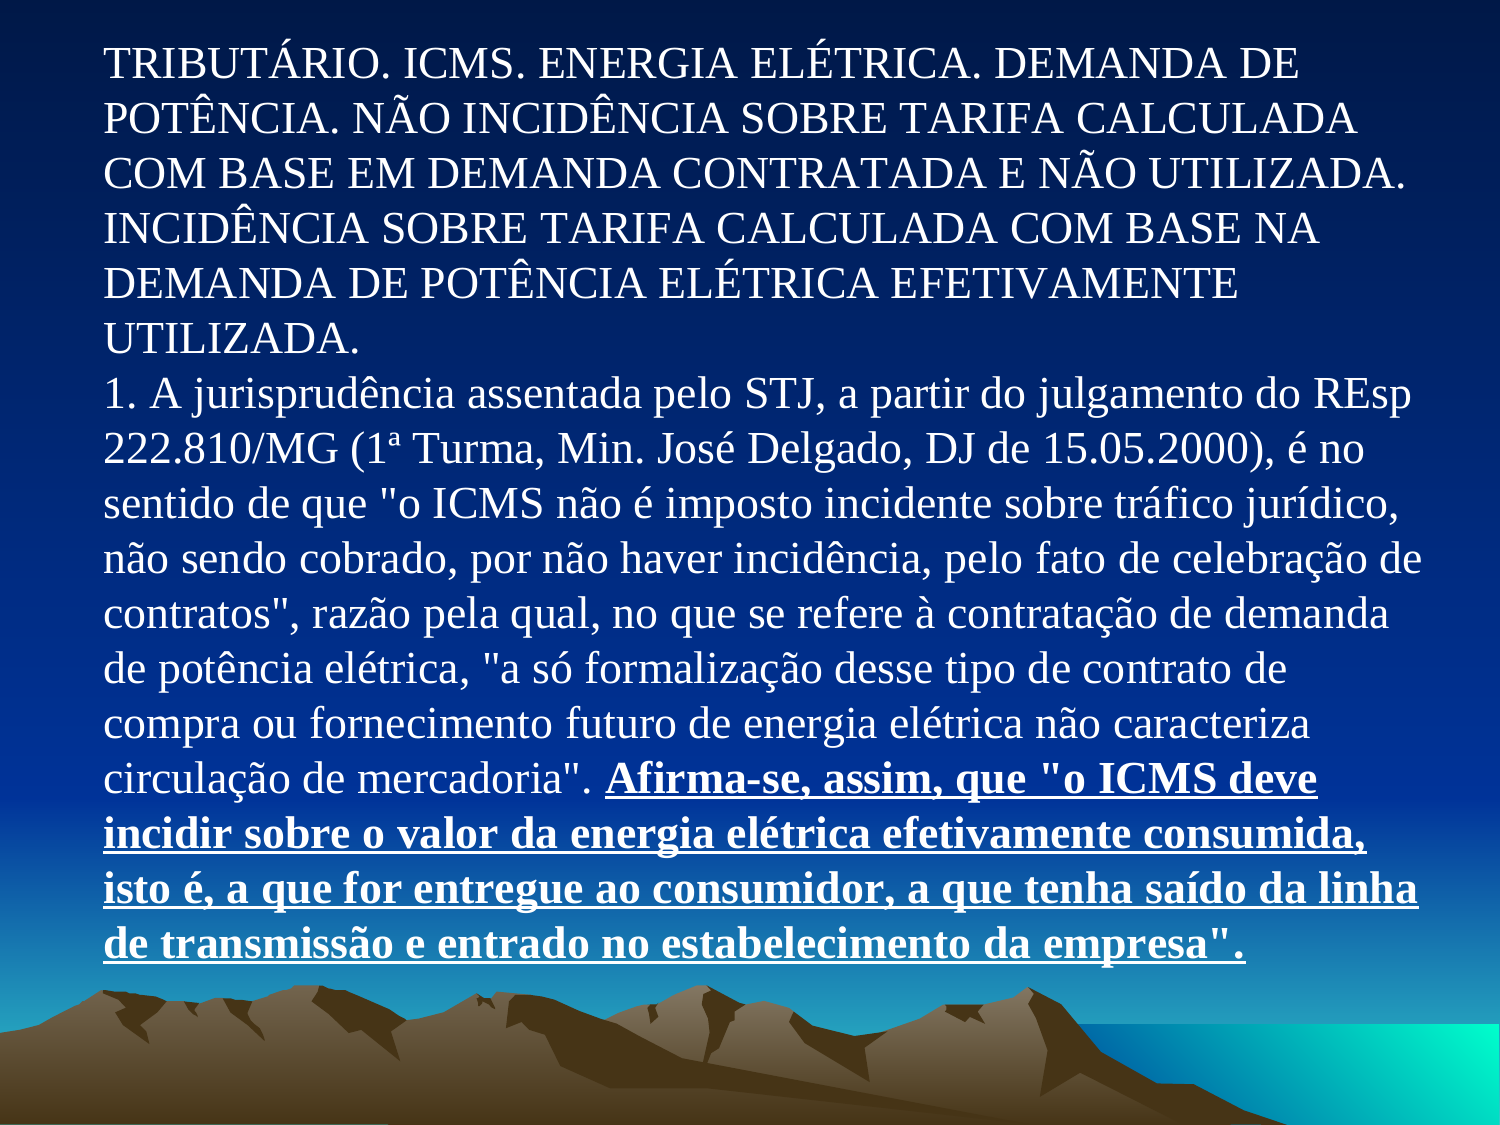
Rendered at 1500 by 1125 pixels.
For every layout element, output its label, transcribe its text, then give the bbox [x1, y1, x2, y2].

text_box TRIBUTÁRIO. ICMS. ENERGIA ELÉTRICA. DEMANDA DE POTÊNCIA. NÃO INCIDÊNCIA SOBRE TARIFA CALCULADA COM BASE EM DEMANDA CONTRATADA E NÃO UTILIZADA. INCIDÊNCIA SOBRE TARIFA CALCULADA COM BASE NA DEMANDA DE POTÊNCIA ELÉTRICA EFETIVAMENTE UTILIZADA. 1. A jurisprudência assentada pelo STJ, a partir do julgamento do REsp 222.810/MG (1ª Turma, Min. José Delgado, DJ de 15.05.2000), é no sentido de que "o ICMS não é imposto incidente sobre tráfico jurídico, não sendo cobrado, por não haver incidência, pelo fato de celebração de contratos", razão pela qual, no que se refere à contratação de demanda de potência elétrica, "a só formalização desse tipo de contrato de compra ou fornecimento futuro de energia elétrica não caracteriza circulação de mercadoria". Afirma-se, assim, que "o ICMS deve incidir sobre o valor da energia elétrica efetivamente consumida, isto é, a que for entregue ao consumidor, a que tenha saído da linha de transmissão e entrado no estabelecimento da empresa". [88, 25, 1447, 1052]
